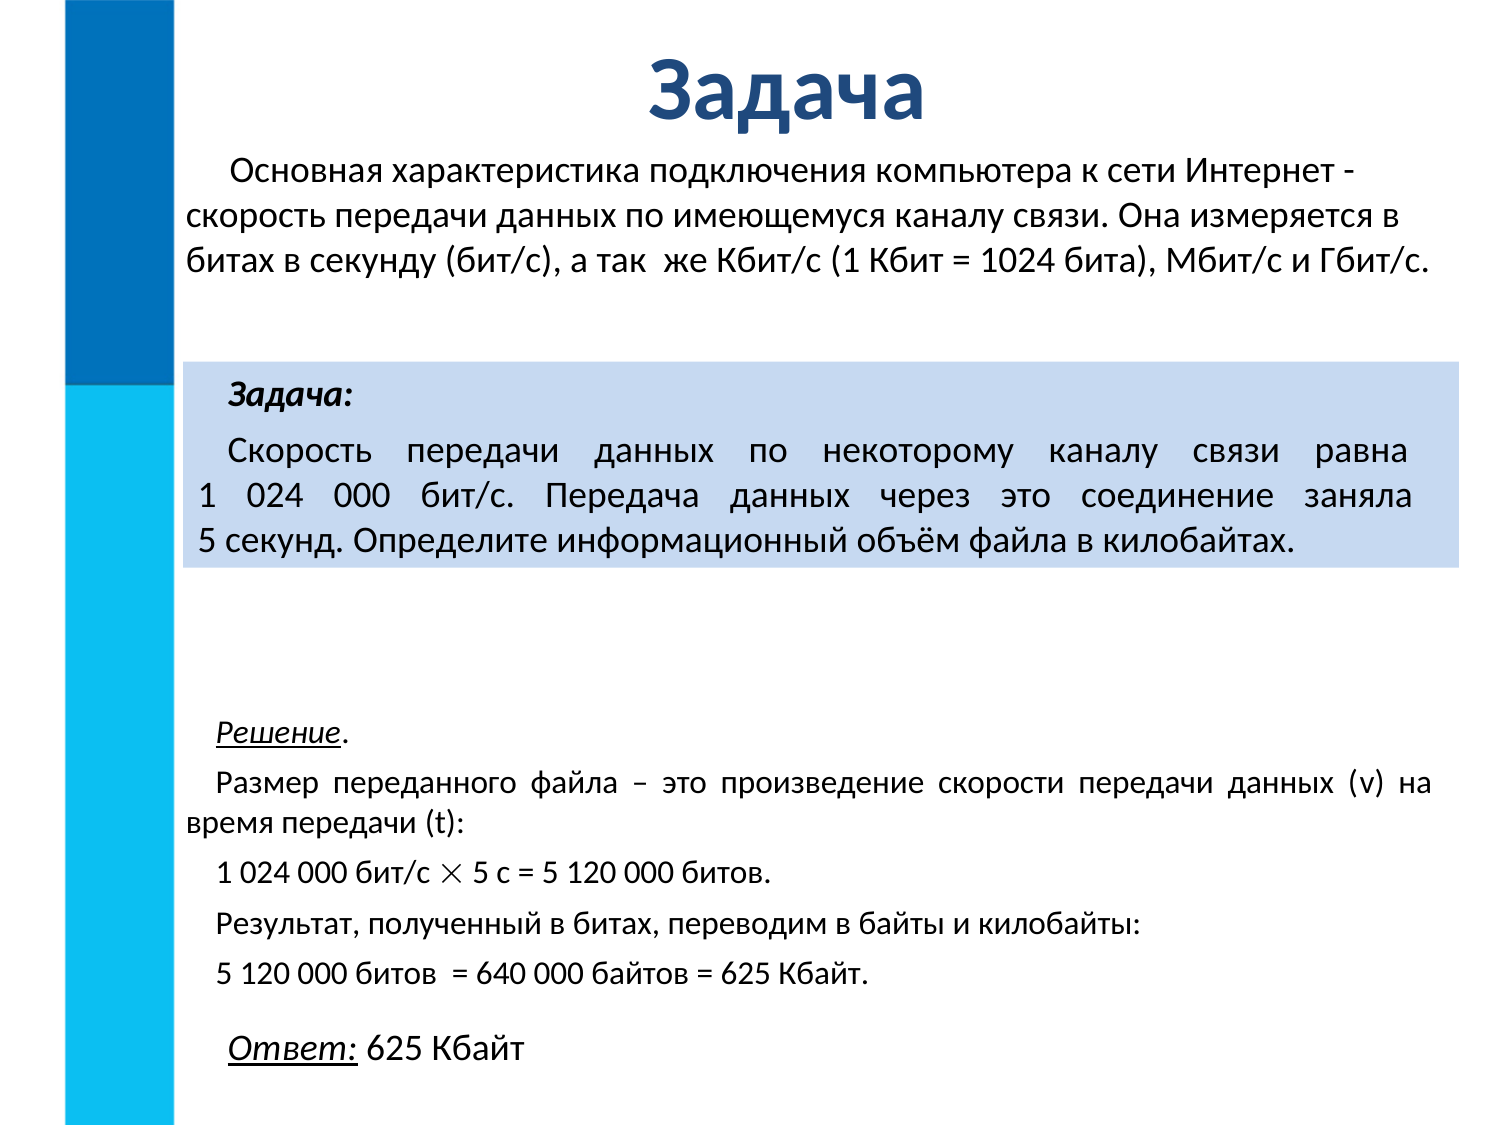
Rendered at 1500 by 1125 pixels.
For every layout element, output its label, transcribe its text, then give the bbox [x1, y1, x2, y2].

text_box Решение. Размер переданного файла – это произведение скорости передачи данных (v) на время передачи (t): 1 024 000 бит/c  5 с = 5 120 000 битов. Результат, полученный в битах, переводим в байты и килобайты: 5 120 000 битов = 640 000 байтов = 625 Кбайт. [171, 702, 1447, 1000]
text_box Основная характеристика подключения компьютера к сети Интернет - скорость передачи данных по имеющемуся каналу связи. Она измеряется в битах в секунду (бит/с), а так же Кбит/с (1 Кбит = 1024 бита), Мбит/с и Гбит/с. [171, 137, 1459, 288]
text_box Задача: Скорость передачи данных по некоторому каналу связи равна 1 024 000 бит/c. Передача данных через это соединение заняла 5 секунд. Определите информационный объём файла в килобайтах. [183, 361, 1459, 568]
text_box Ответ: 625 Кбайт [183, 1015, 1459, 1077]
text_box Задача [171, 30, 1425, 135]
picture [0, 0, 1500, 1125]
